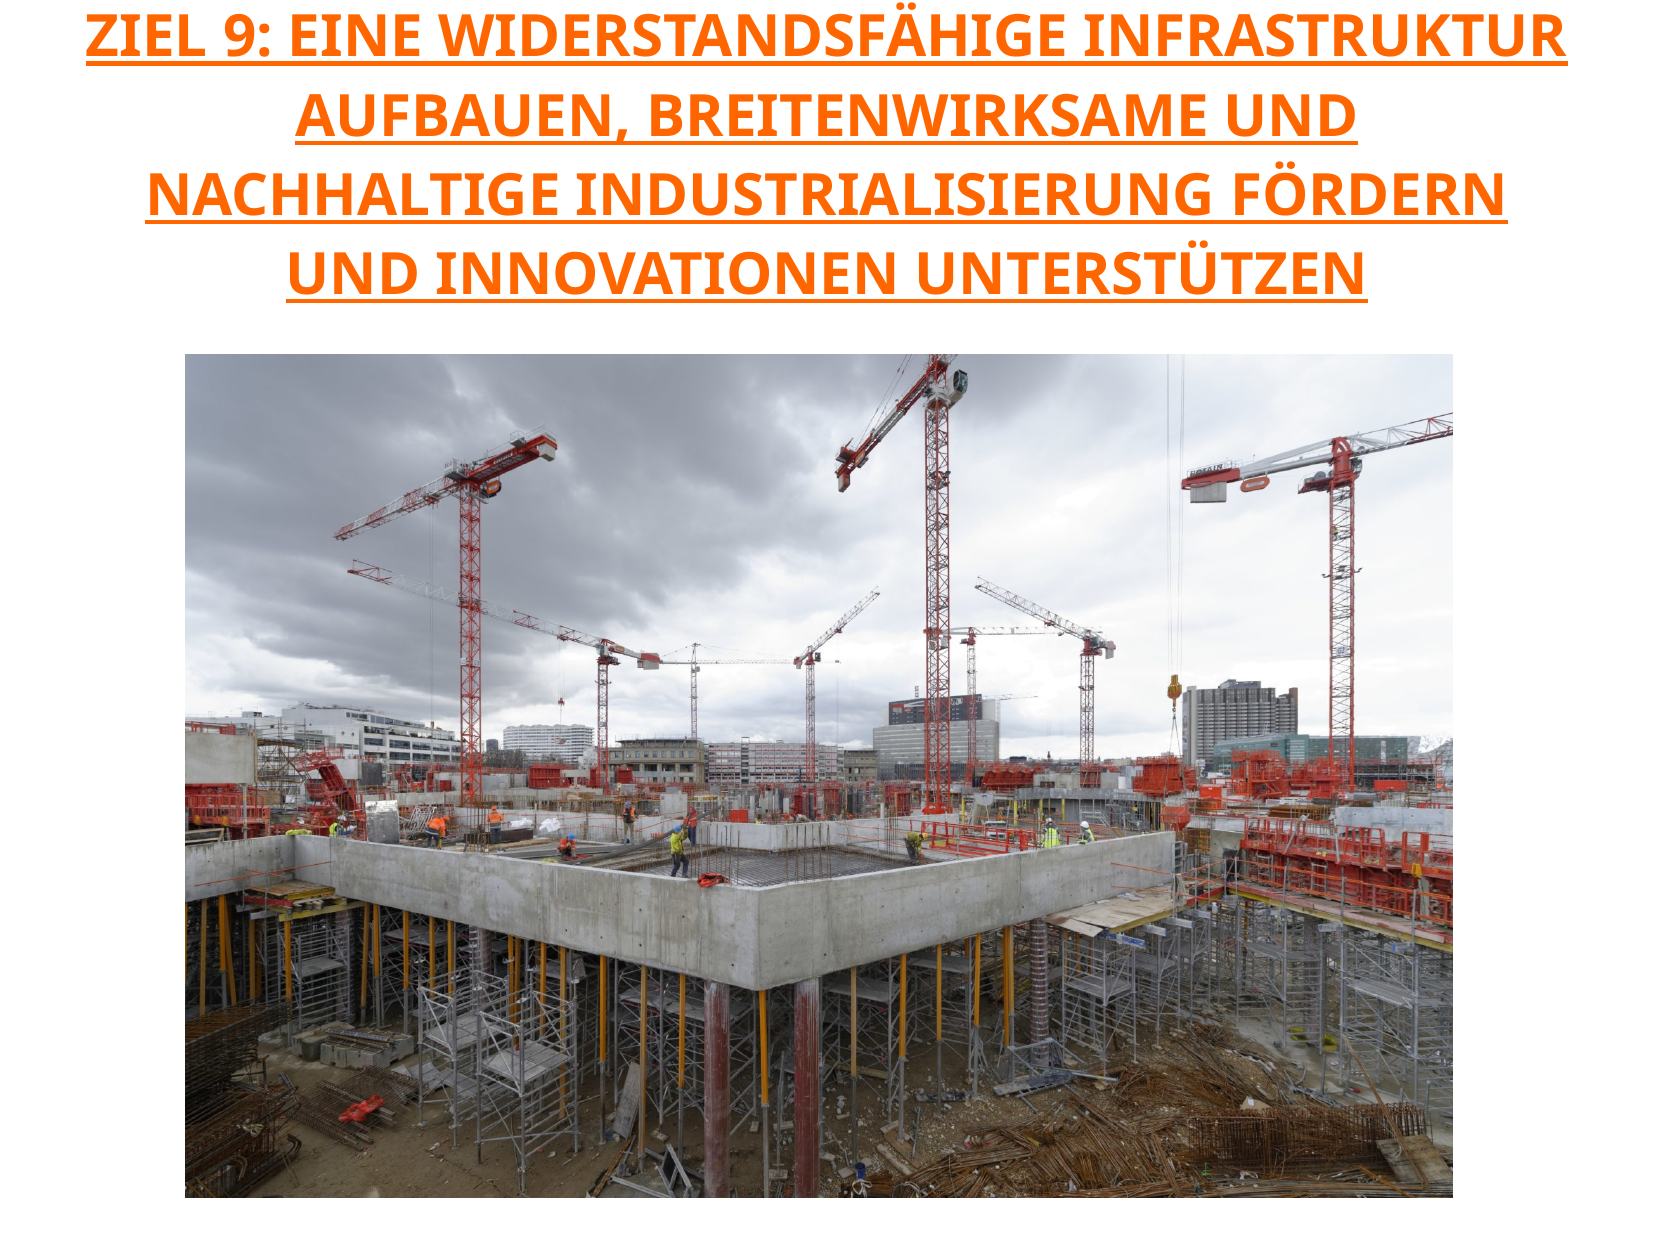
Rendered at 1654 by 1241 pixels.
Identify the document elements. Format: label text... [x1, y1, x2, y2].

picture [185, 354, 1453, 1198]
title ZIEL 9: EINE WIDERSTANDSFÄHIGE INFRASTRUKTUR AUFBAUEN, BREITENWIRKSAME UND NACHHALTIGE INDUSTRIALISIERUNG FÖRDERN UND INNOVATIONEN UNTERSTÜTZEN [82, 6, 1571, 300]
